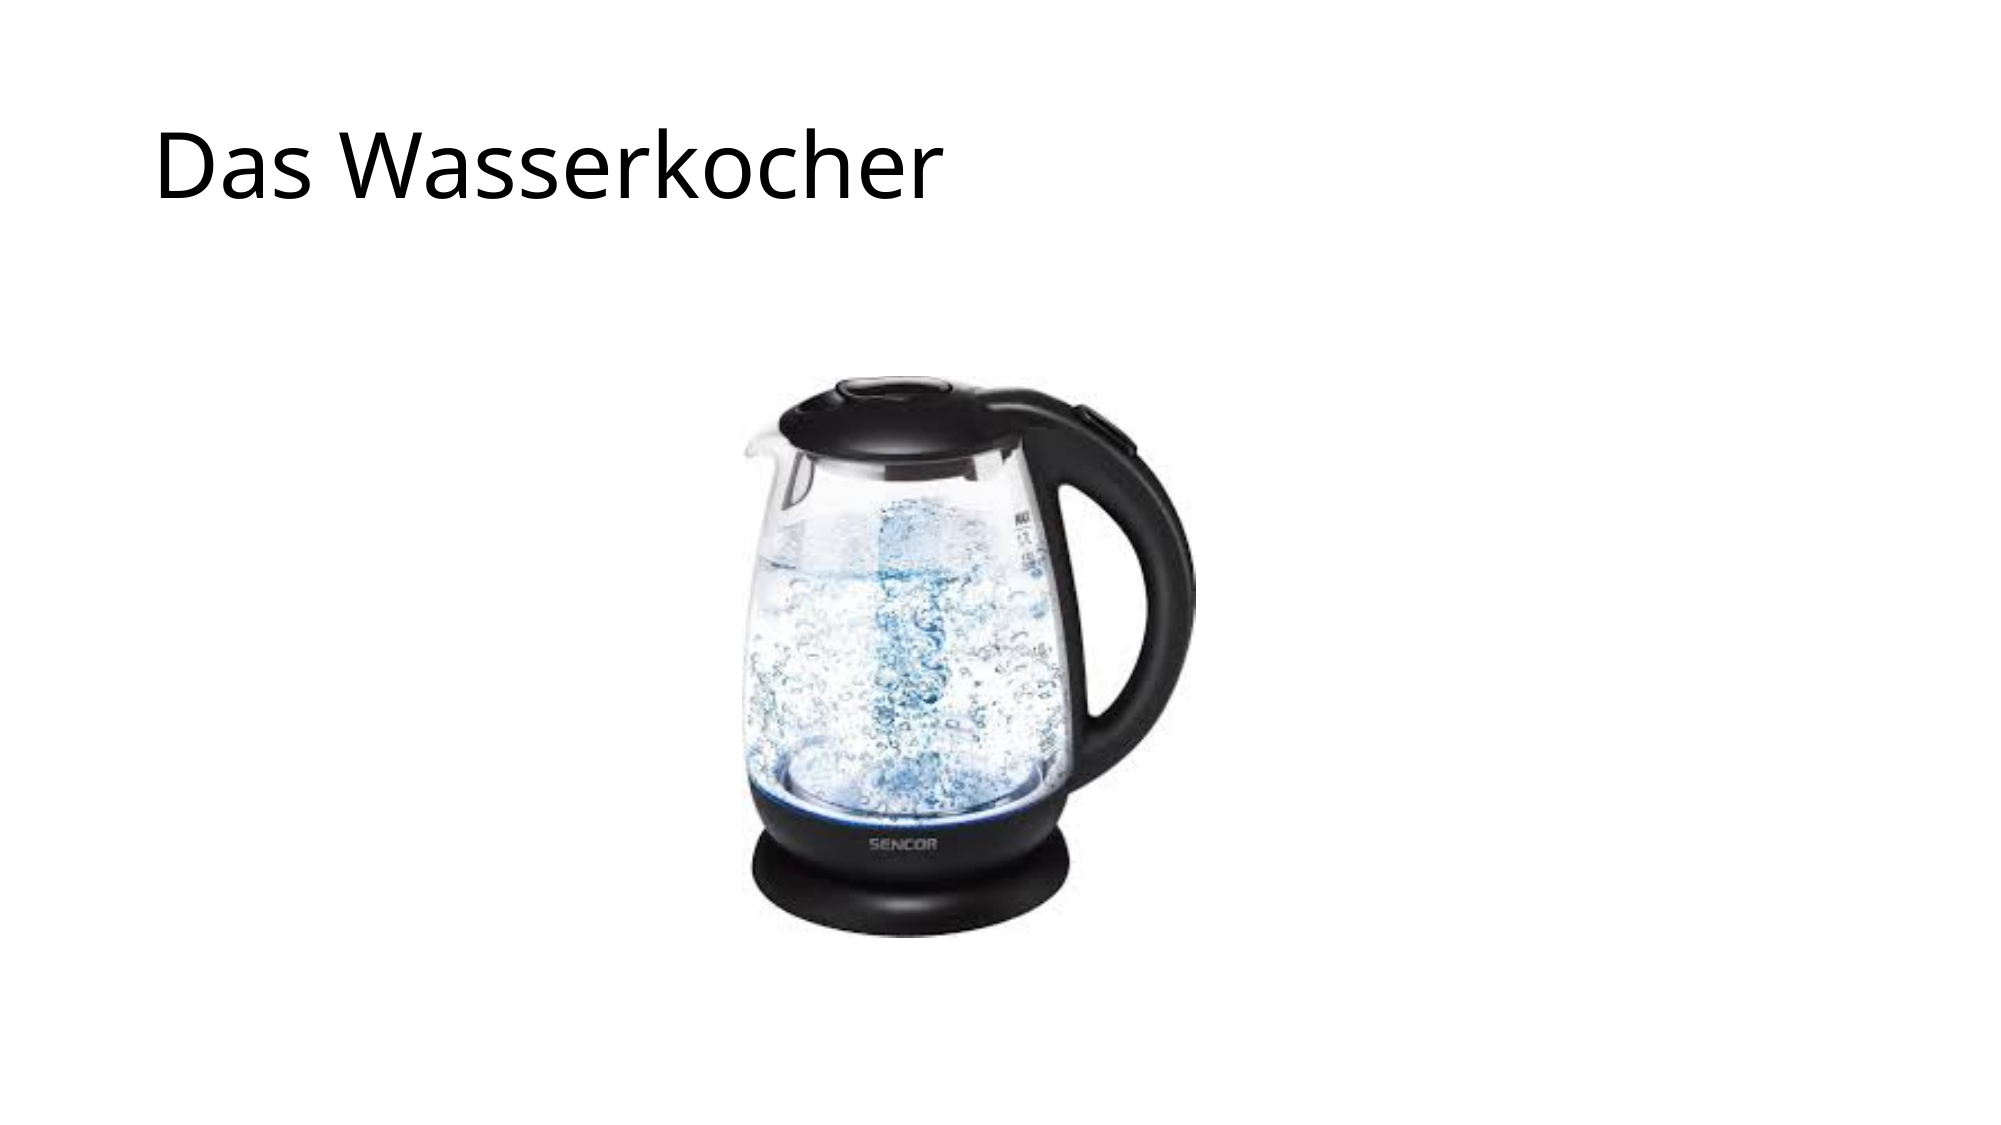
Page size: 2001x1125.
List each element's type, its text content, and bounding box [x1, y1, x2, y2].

picture [742, 376, 1196, 938]
title Das Wasserkocher [137, 59, 1863, 278]
